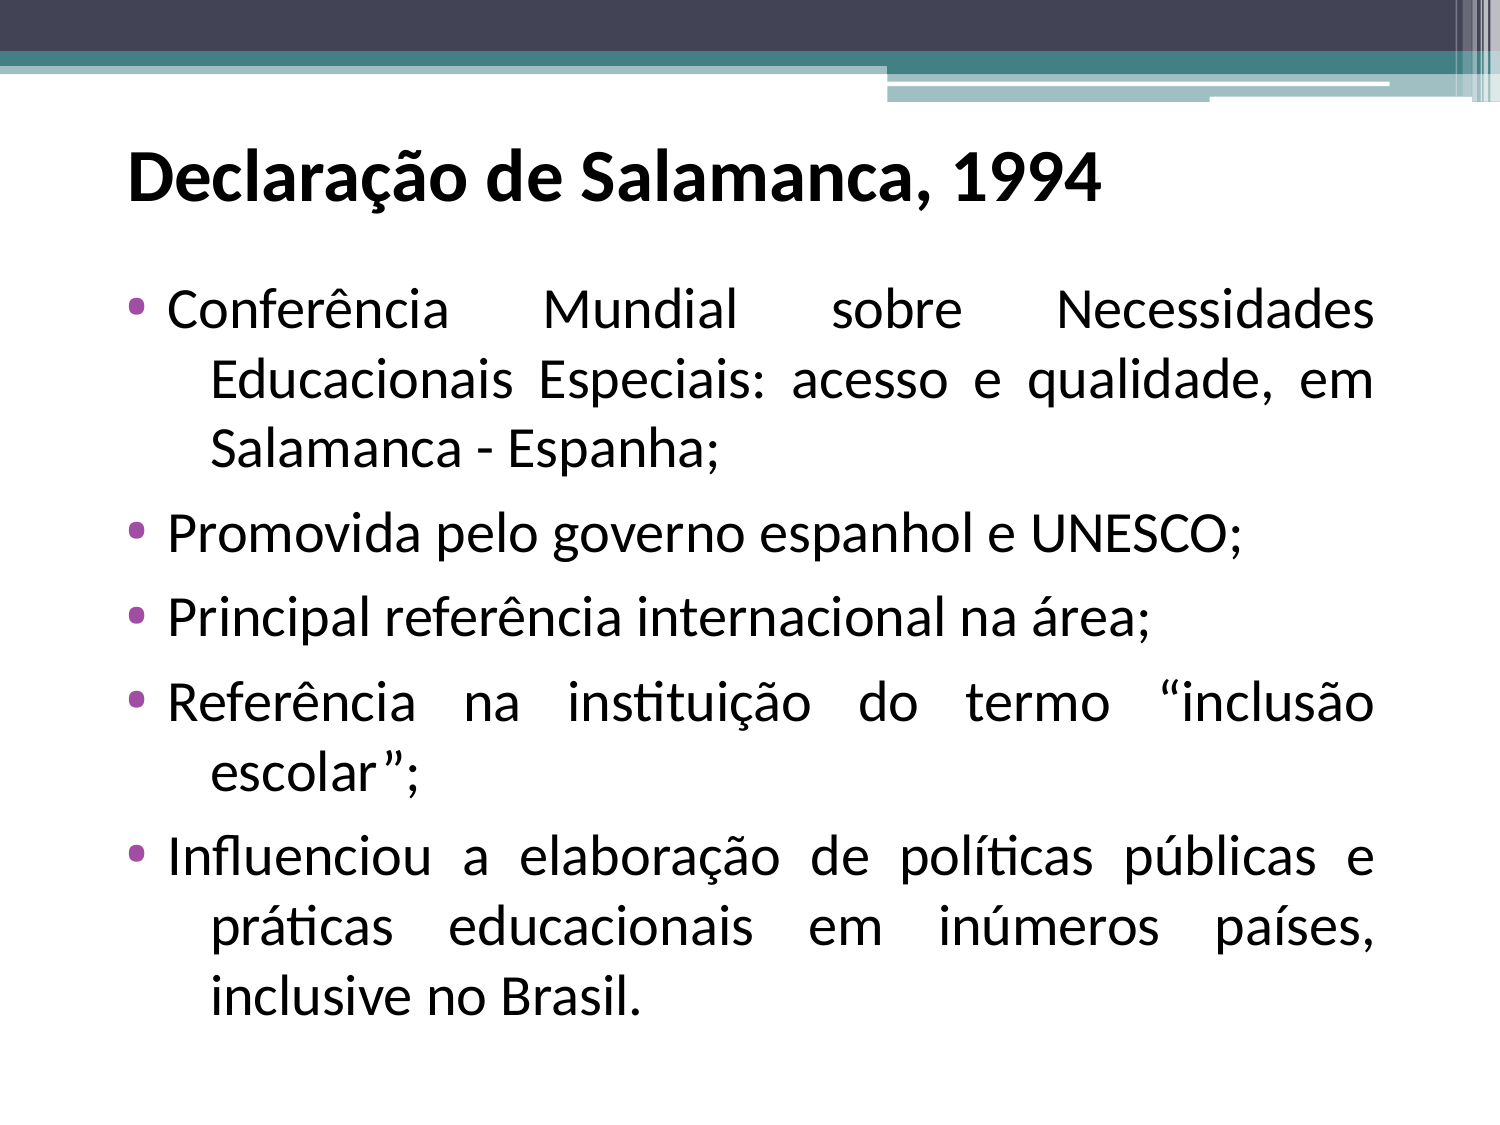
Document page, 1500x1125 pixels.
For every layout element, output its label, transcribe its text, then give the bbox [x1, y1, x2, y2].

list Conferência Mundial sobre Necessidades Educacionais Especiais: acesso e qualidade, em Salamanca - Espanha; Promovida pelo governo espanhol e UNESCO; Principal referência internacional na área; Referência na instituição do termo “inclusão escolar”; Influenciou a elaboração de políticas públicas e práticas educacionais em inúmeros países, inclusive no Brasil. [75, 262, 1426, 1125]
title Declaração de Salamanca, 1994 [112, 78, 1388, 262]
